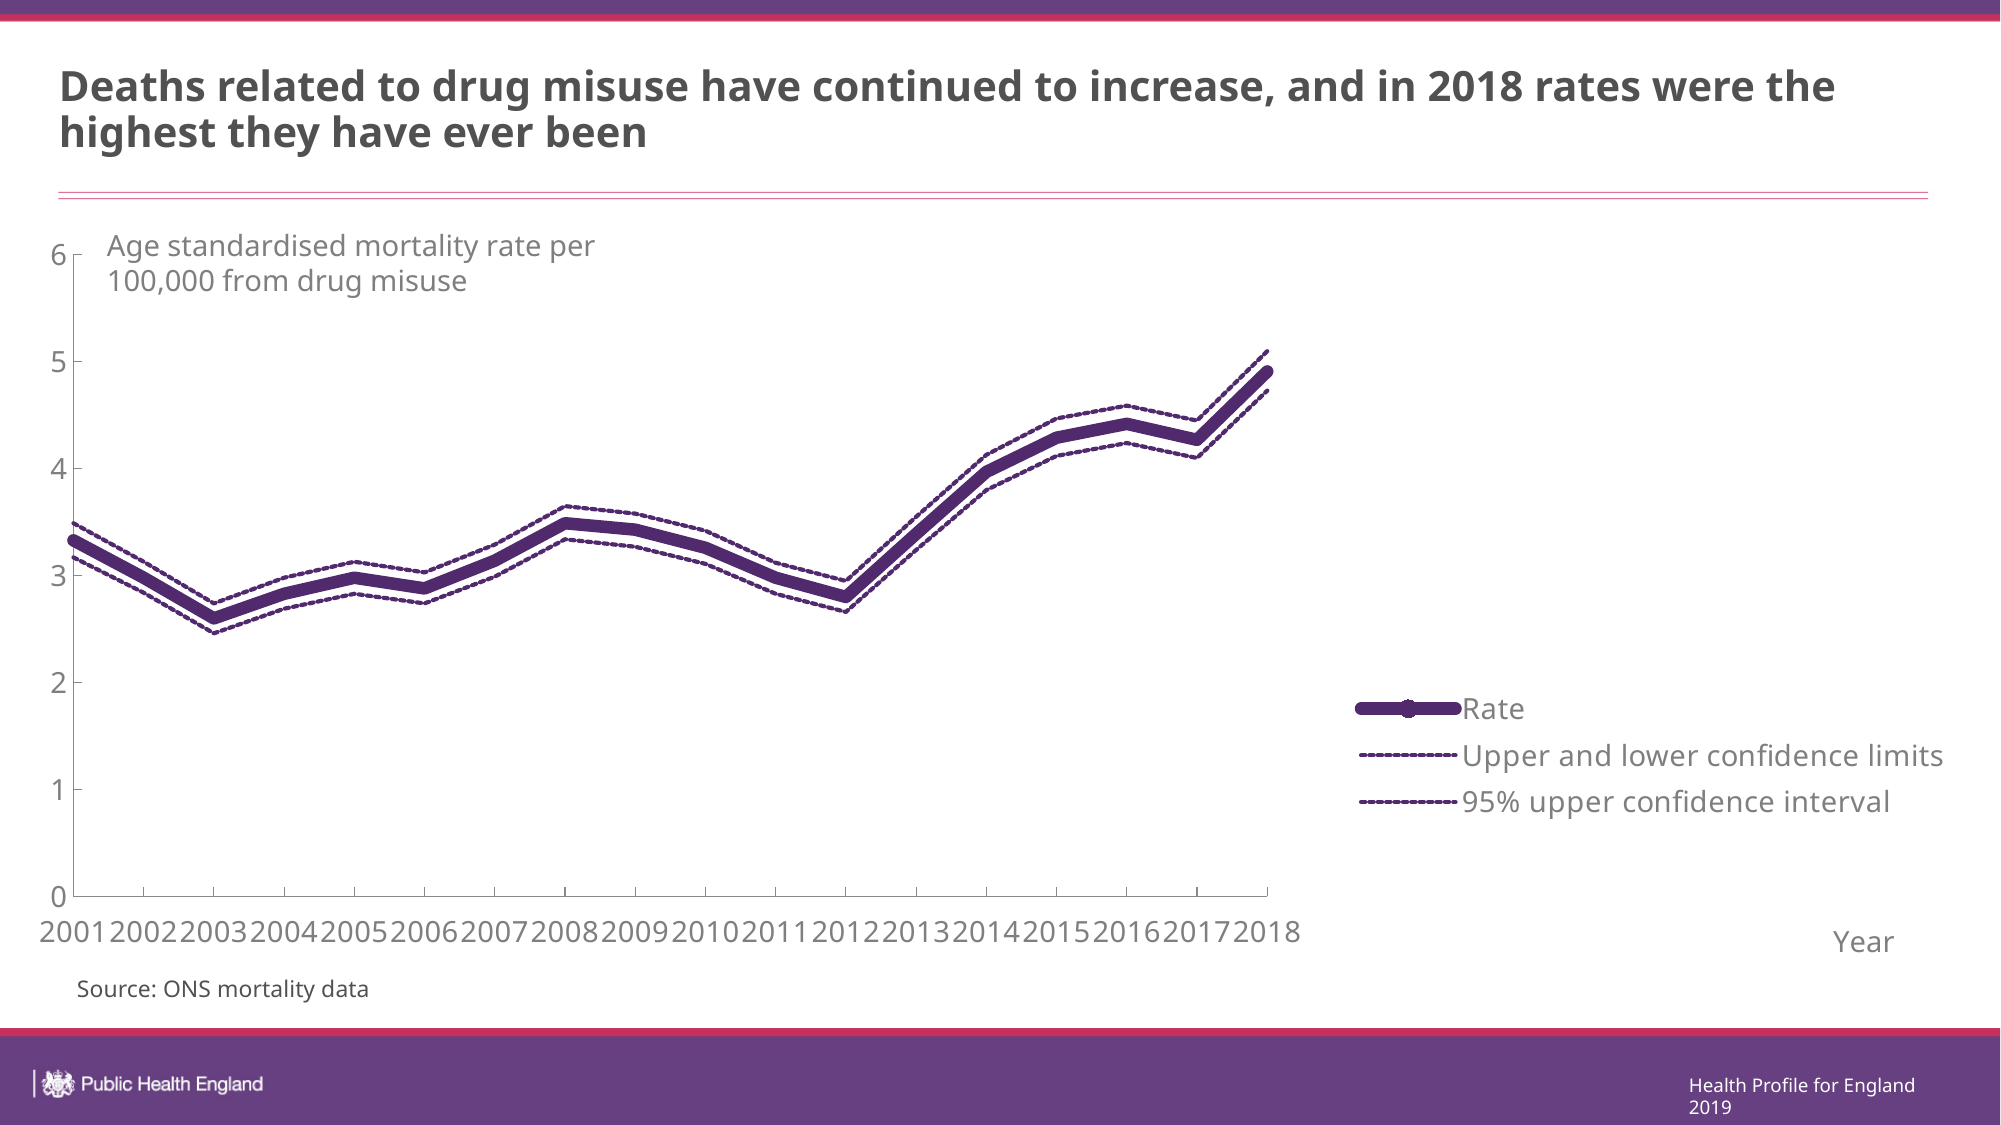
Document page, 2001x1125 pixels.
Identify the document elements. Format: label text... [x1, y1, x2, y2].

chart [144, 272, 153, 289]
text_box Source: ONS mortality data [61, 966, 605, 1010]
chart [202, 272, 211, 289]
chart [185, 272, 194, 289]
chart [0, 219, 1957, 967]
chart [300, 277, 309, 289]
chart [127, 272, 136, 289]
text_box Age standardised mortality rate per 100,000 from drug misuse [91, 219, 682, 271]
text_box Year [1818, 915, 1936, 967]
title Deaths related to drug misuse have continued to increase, and in 2018 rates were the highest they have ever been [43, 2, 1931, 219]
text_box Health Profile for England 2019 [1673, 1065, 1978, 1105]
chart [168, 272, 177, 289]
